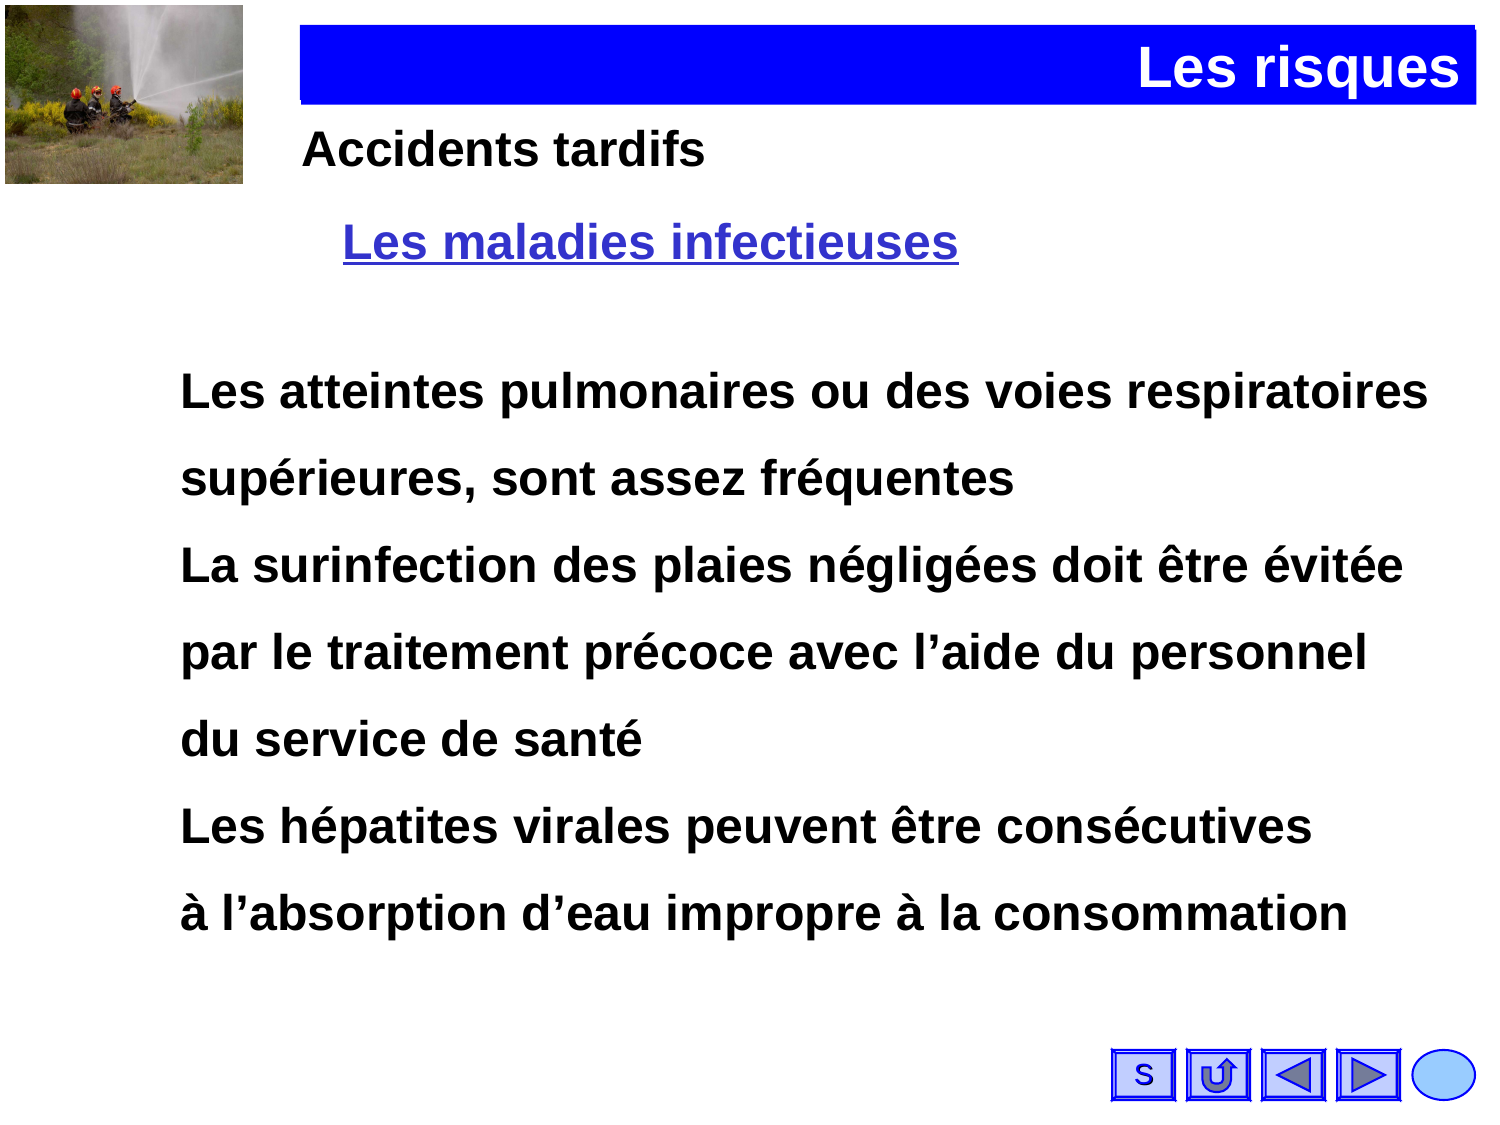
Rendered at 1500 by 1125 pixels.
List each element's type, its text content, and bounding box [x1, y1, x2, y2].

text_box Accidents tardifs [301, 120, 832, 178]
picture [5, 5, 243, 184]
text_box Les atteintes pulmonaires ou des voies respiratoires supérieures, sont assez fréquentes La surinfection des plaies négligées doit être évitée par le traitement précoce avec l’aide du personnel du service de santé Les hépatites virales peuvent être consécutives à l’absorption d’eau impropre à la consommation [165, 355, 1460, 949]
text_box Les maladies infectieuses [327, 206, 975, 278]
text_box [1412, 1049, 1476, 1101]
text_box Les risques [301, 29, 1477, 105]
